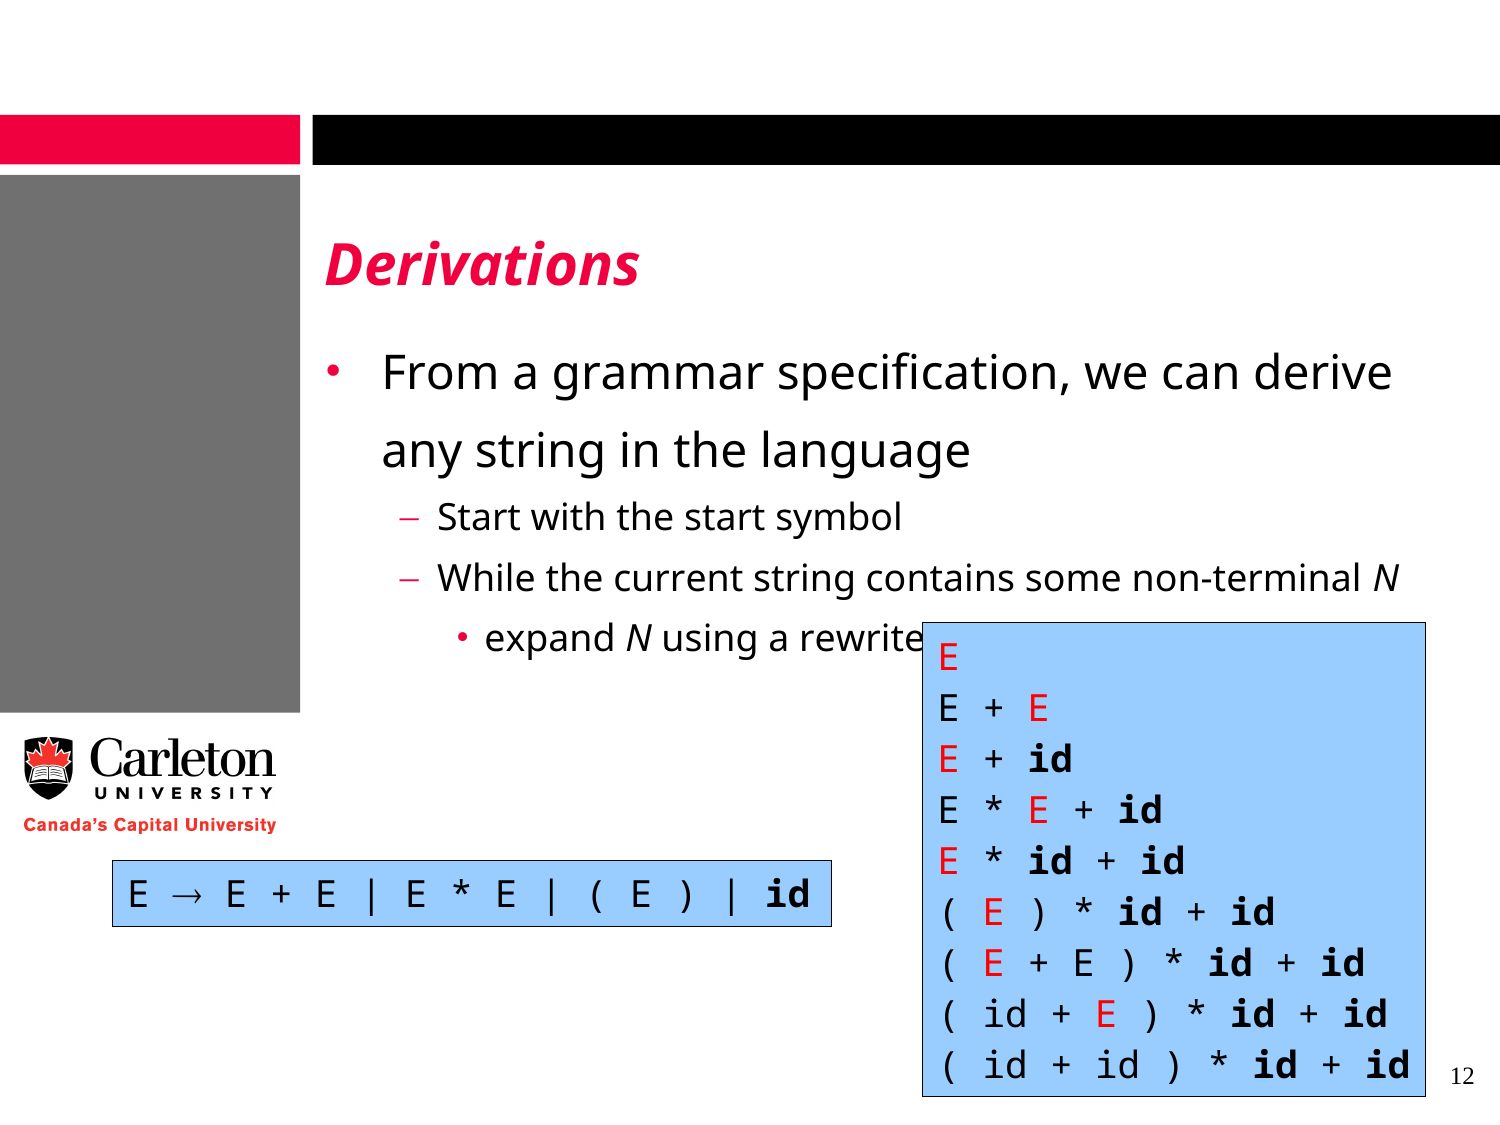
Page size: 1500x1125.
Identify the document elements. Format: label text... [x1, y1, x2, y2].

text_box E E + E E + id E * E + id E * id + id ( E ) * id + id ( E + E ) * id + id ( id + E ) * id + id ( id + id ) * id + id [922, 690, 1426, 1097]
title Derivations [324, 187, 1450, 324]
list From a grammar specification, we can derive any string in the language Start with the start symbol While the current string contains some non-terminal N expand N using a rewrite rule with N on the LHS [324, 324, 1450, 1068]
text_box E  E + E | E * E | ( E ) | id [112, 862, 832, 927]
picture [24, 737, 276, 834]
